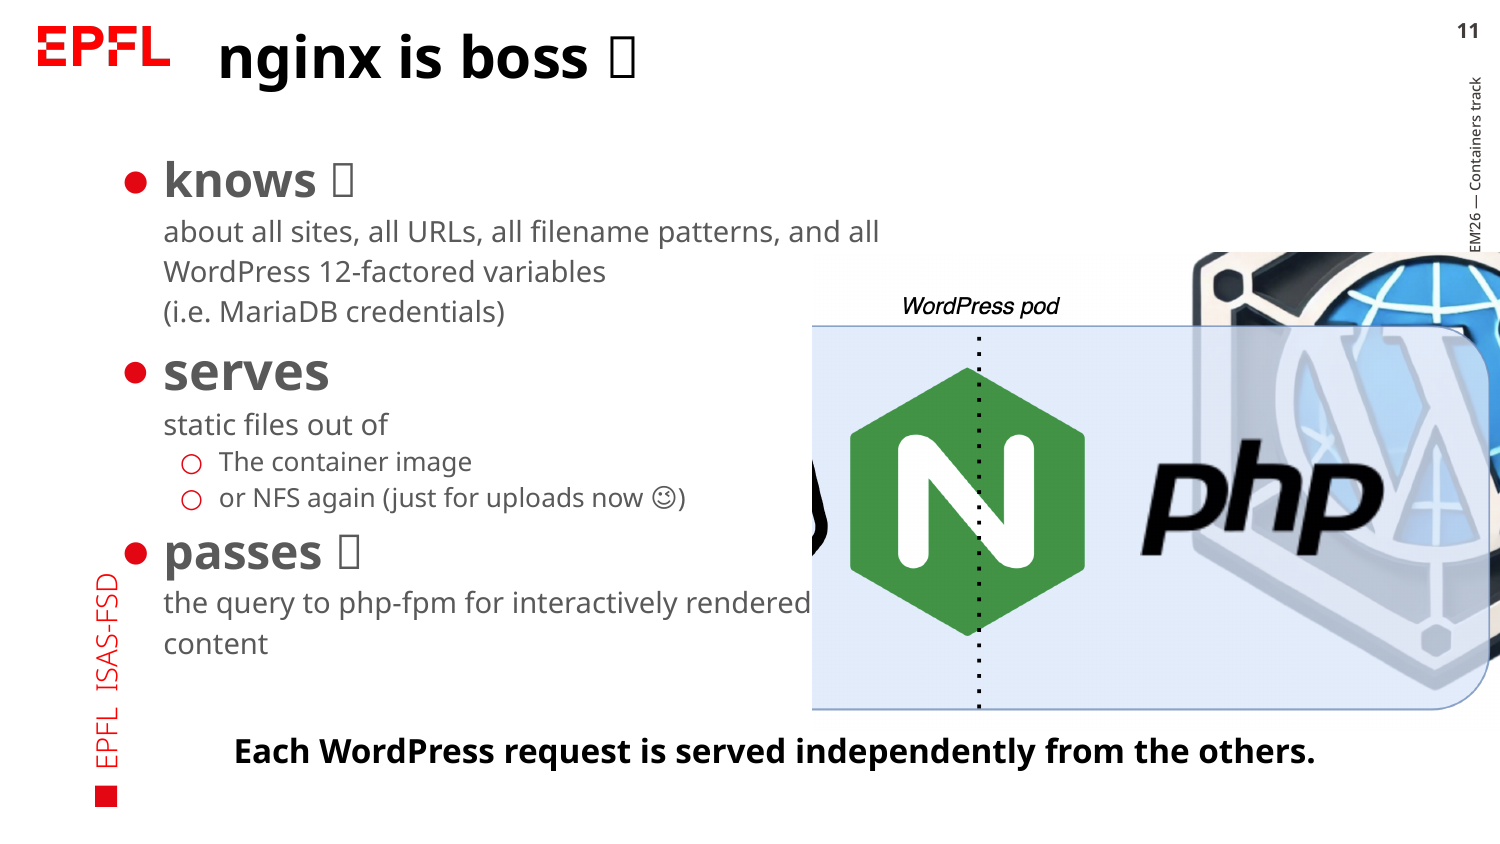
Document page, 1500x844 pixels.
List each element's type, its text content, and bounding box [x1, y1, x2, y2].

slide_number <number> [1415, 0, 1496, 65]
picture [812, 252, 1500, 731]
list knows 🧠 about all sites, all URLs, all filename patterns, and all WordPress 12-factored variables (i.e. MariaDB credentials) serves 🧑‍🍳 static files out of The container image or NFS again (just for uploads now 😉) passes 🏈 the query to php-fpm for interactively rendered content [92, 126, 936, 676]
title nginx is boss 👑 [202, 17, 1271, 106]
text_box Each WordPress request is served independently from the others. [218, 714, 1416, 795]
picture [38, 26, 170, 66]
